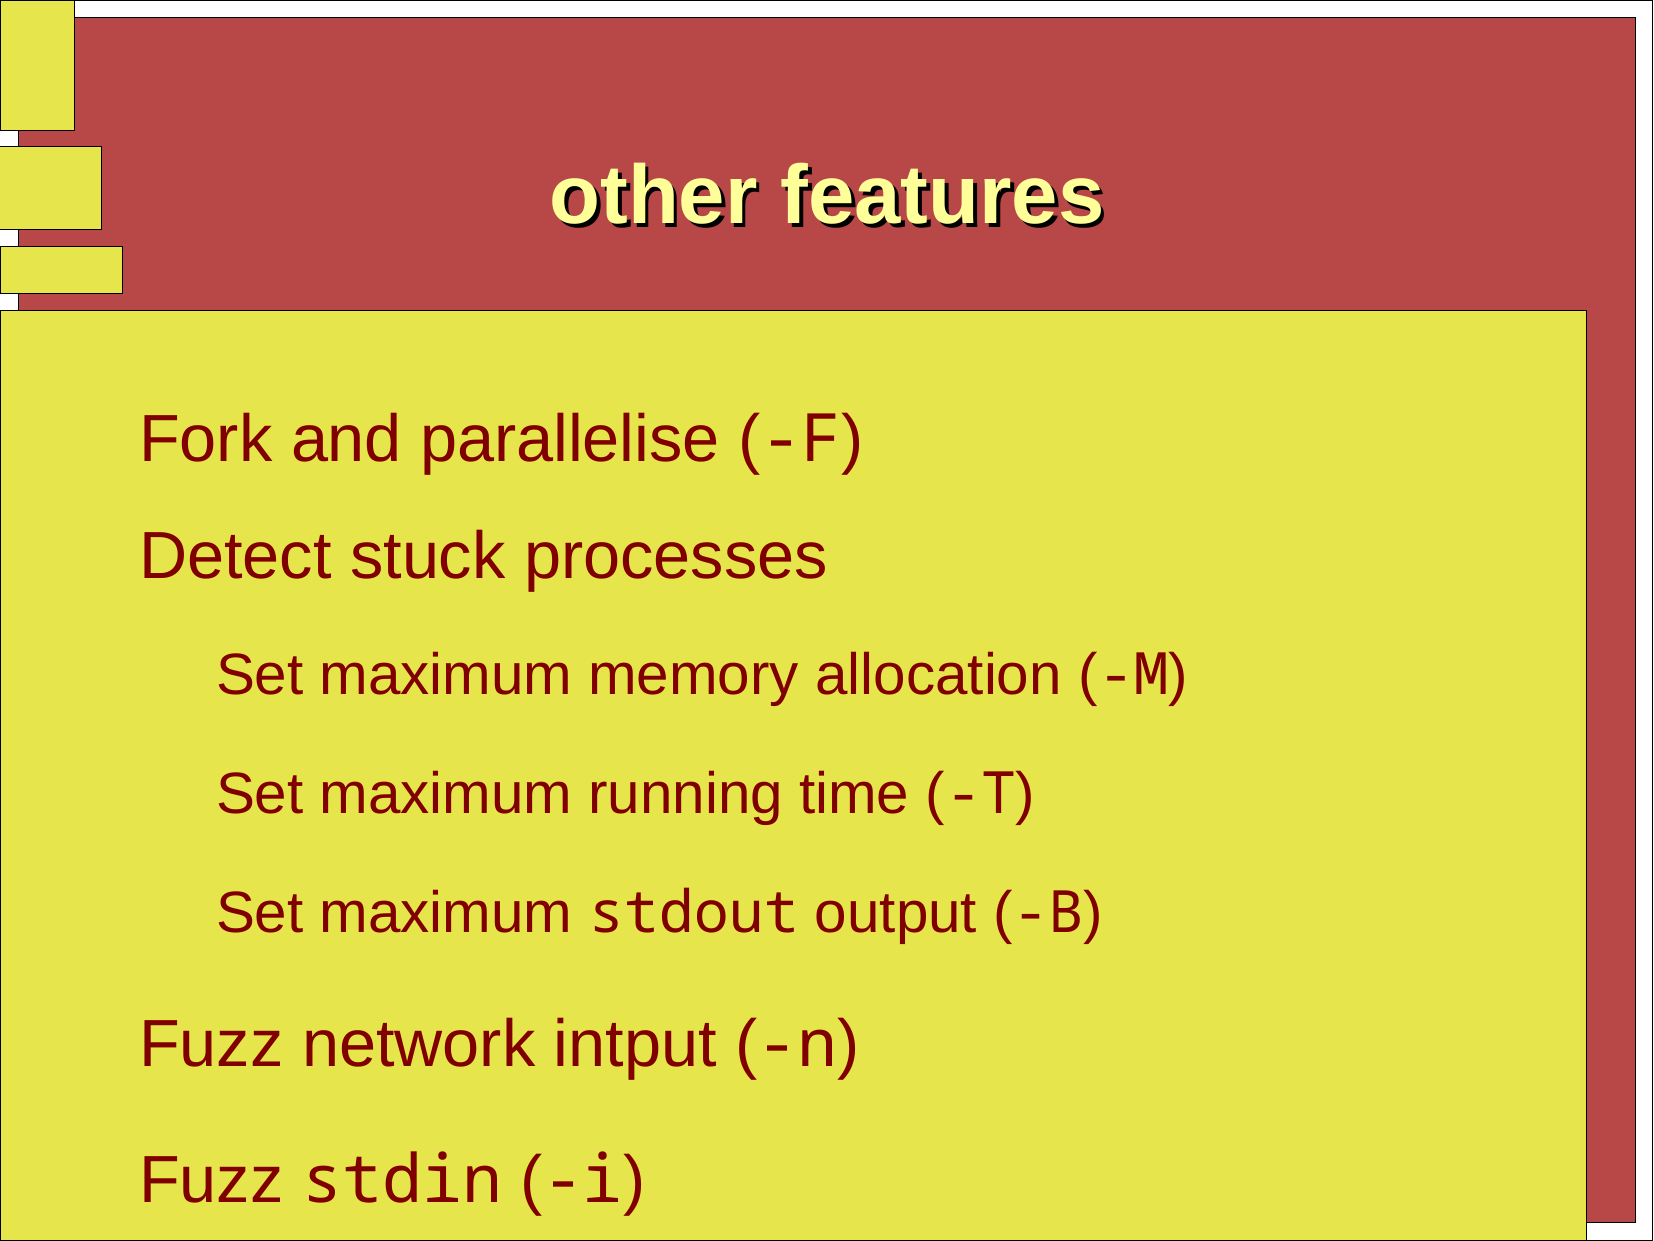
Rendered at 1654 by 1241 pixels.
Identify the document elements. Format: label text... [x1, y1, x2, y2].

list Fork and parallelise (-F) Detect stuck processes Set maximum memory allocation (-M) Set maximum running time (-T) Set maximum stdout output (-B) Fuzz network intput (-n) Fuzz stdin (-i) [121, 344, 1534, 1214]
title other features [121, 91, 1534, 299]
